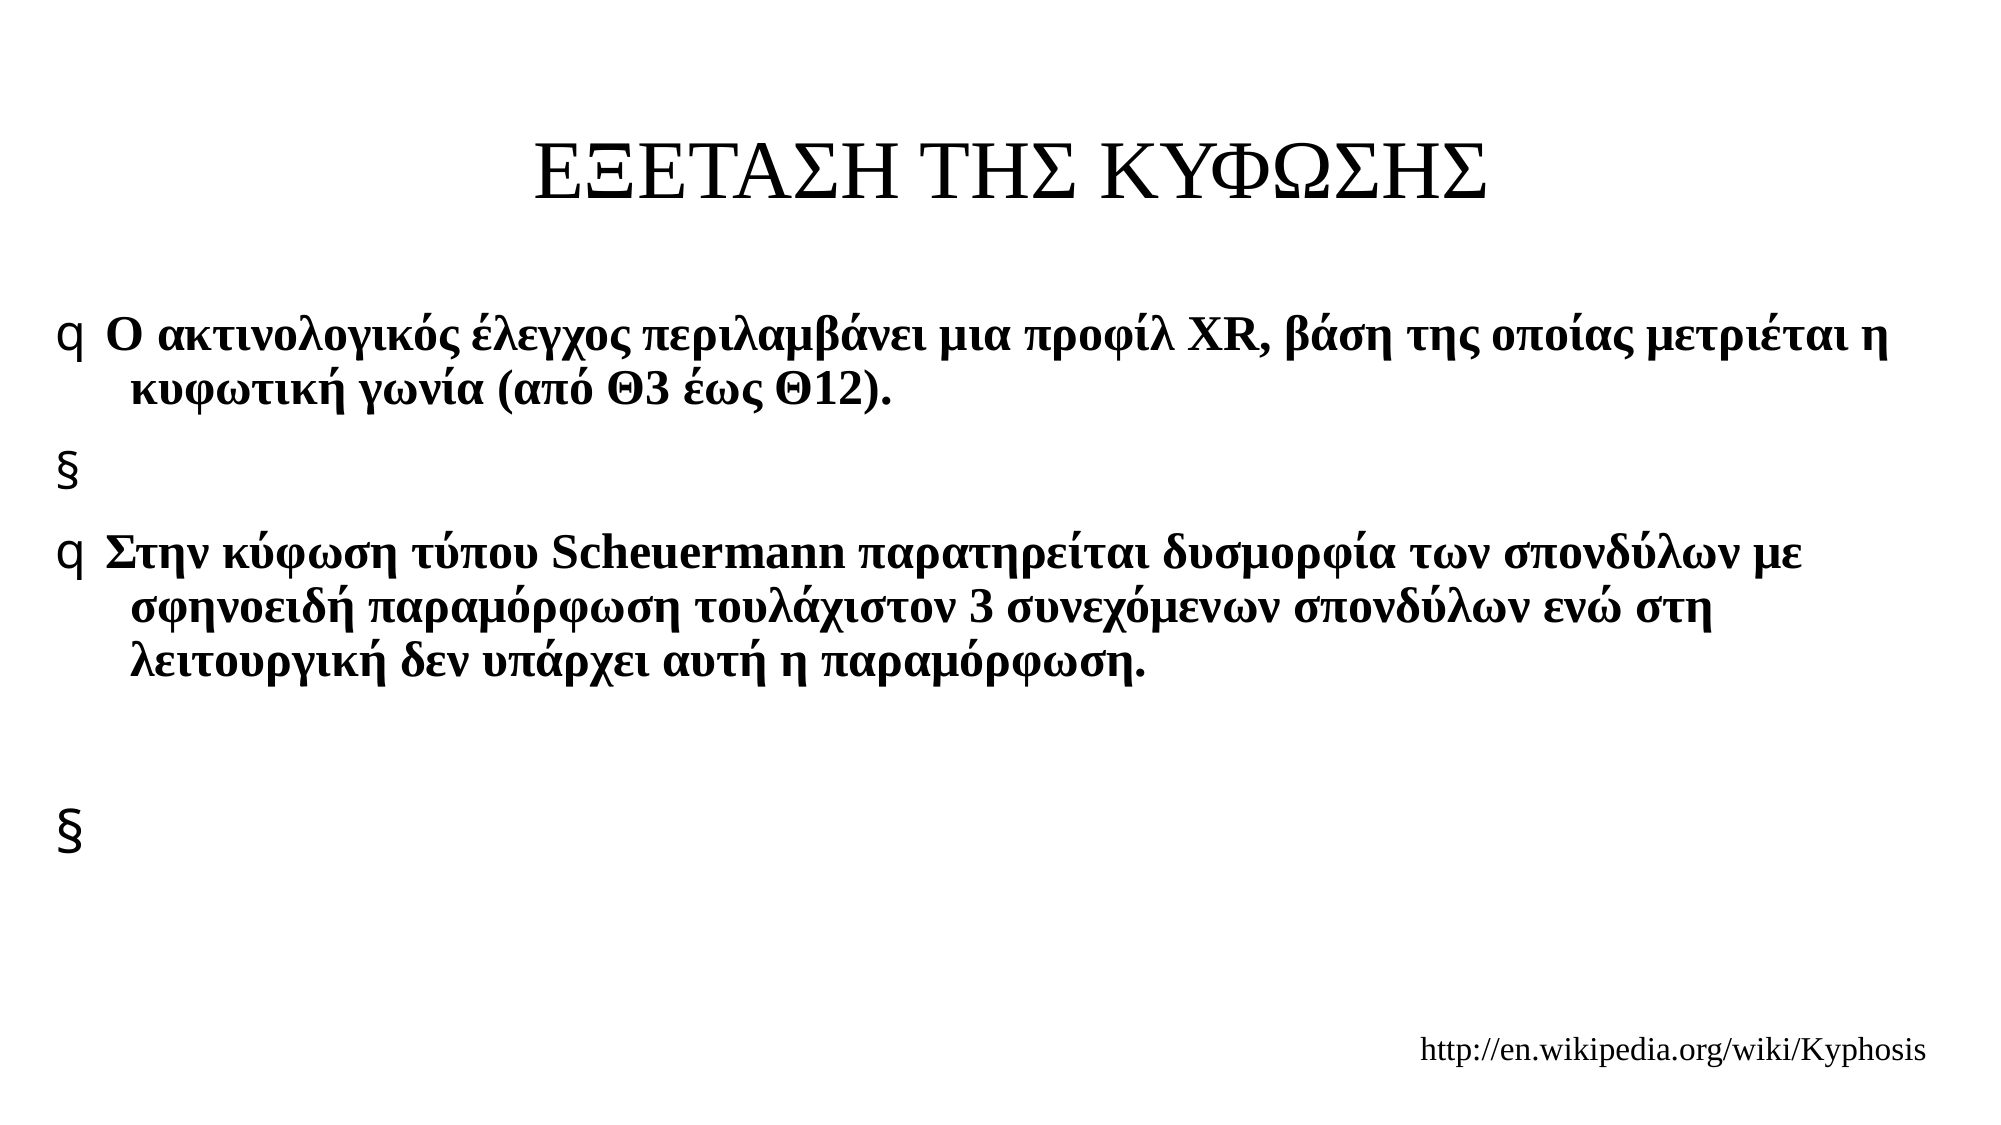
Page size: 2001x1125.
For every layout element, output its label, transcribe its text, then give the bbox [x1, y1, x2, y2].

title ΕΞΕΤΑΣΗ ΤΗΣ ΚΥΦΩΣΗΣ [137, 59, 1863, 278]
list Ο ακτινολογικός έλεγχος περιλαμβάνει μια προφίλ XR, βάση της οποίας μετριέται η κυφωτική γωνία (από Θ3 έως Θ12). Στην κύφωση τύπου Scheuermann παρατηρείται δυσμορφία των σπονδύλων με σφηνοειδή παραμόρφωση τουλάχιστον 3 συνεχόμενων σπονδύλων ενώ στη λειτουργική δεν υπάρχει αυτή η παραμόρφωση. http://en.wikipedia.org/wiki/Kyphosis [40, 299, 1971, 1115]
